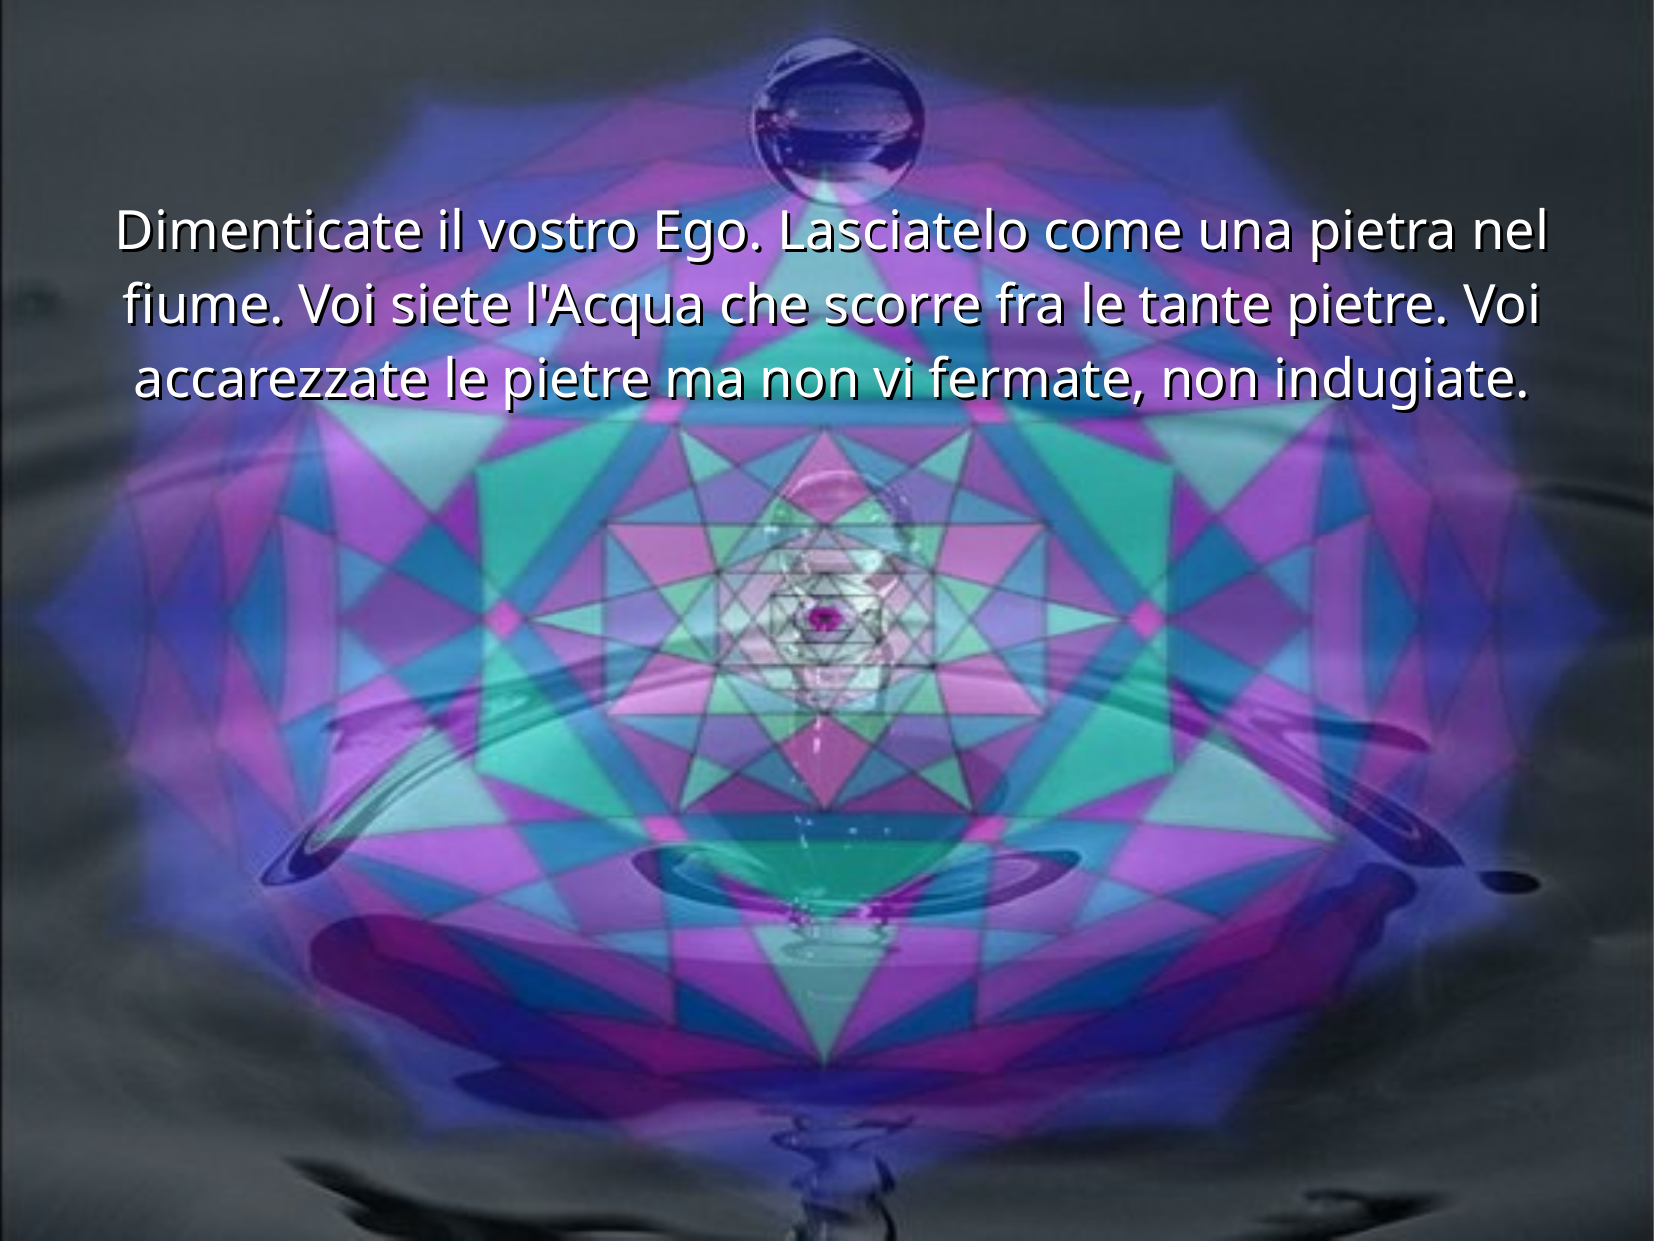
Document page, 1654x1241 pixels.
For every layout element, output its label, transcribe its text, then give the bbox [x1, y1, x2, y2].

title Dimenticate il vostro Ego. Lasciatelo come una pietra nel fiume. Voi siete l'Acqua che scorre fra le tante pietre. Voi accarezzate le pietre ma non vi fermate, non indugiate. [88, 161, 1577, 443]
picture [0, 0, 1654, 1241]
